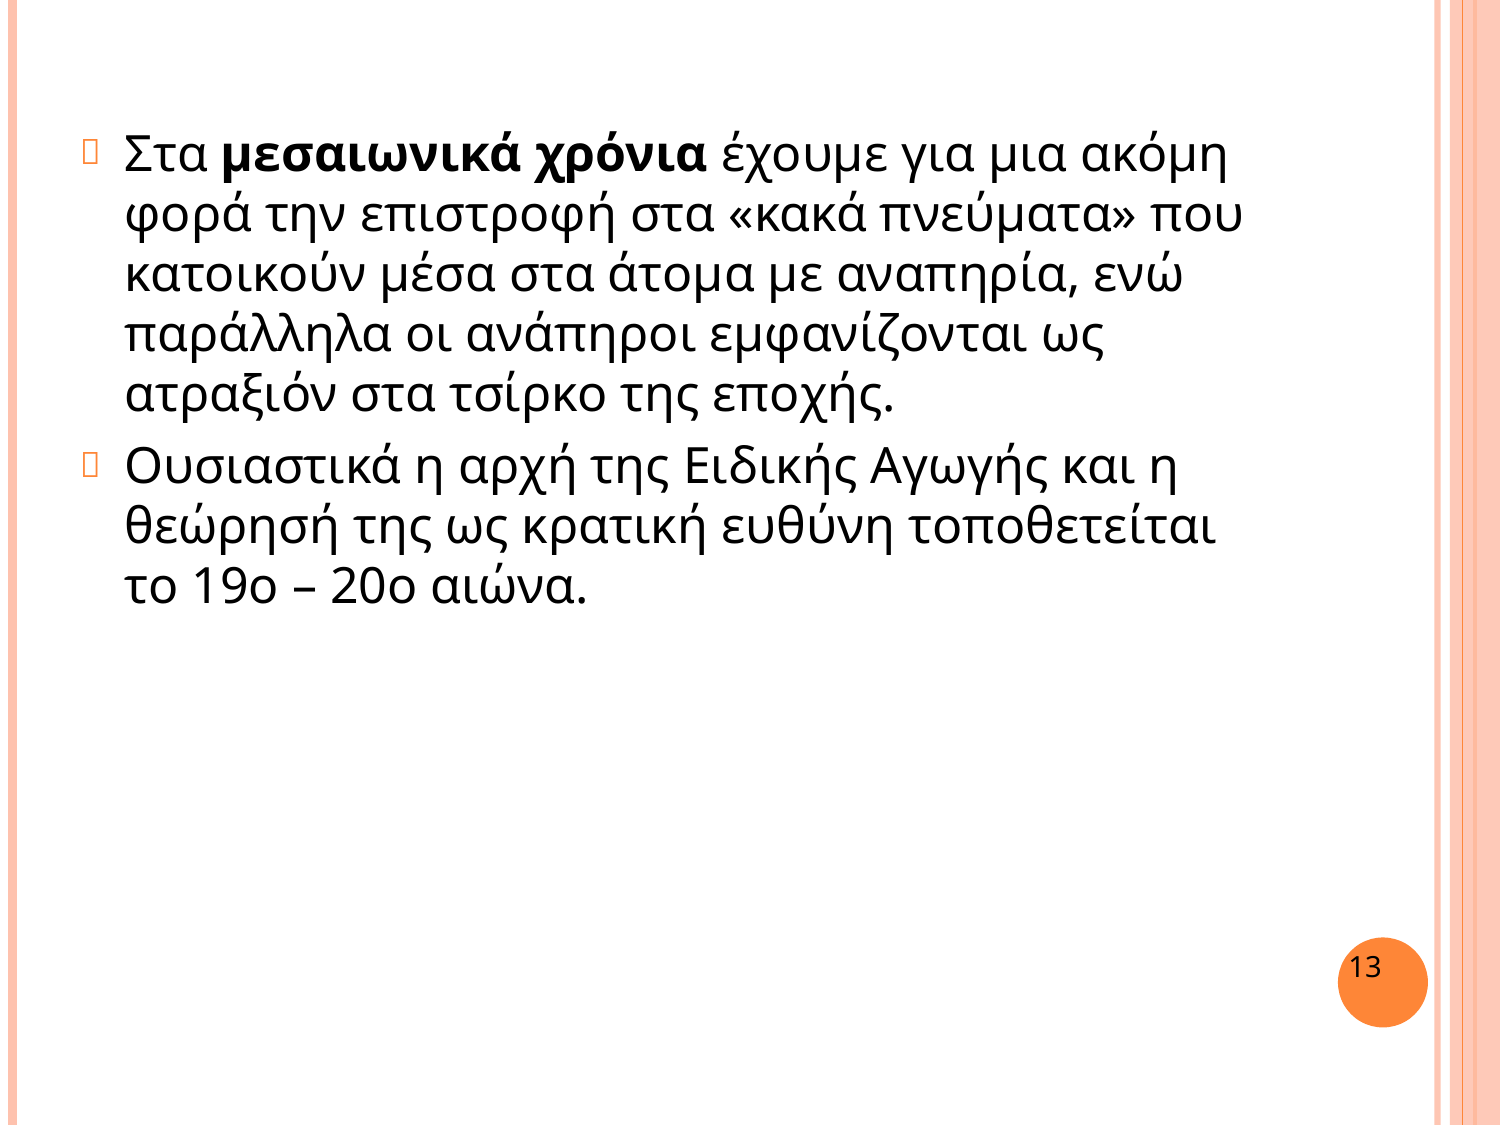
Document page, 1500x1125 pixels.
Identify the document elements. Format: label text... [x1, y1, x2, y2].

slide_number <αριθμός> [1333, 940, 1434, 1027]
list Στα μεσαιωνικά χρόνια έχουμε για μια ακόμη φορά την επιστροφή στα «κακά πνεύματα» που κατοικούν μέσα στα άτομα με αναπηρία, ενώ παράλληλα οι ανάπηροι εμφανίζονται ως ατραξιόν στα τσίρκο της εποχής. Ουσιαστικά η αρχή της Ειδικής Αγωγής και η θεώρησή της ως κρατική ευθύνη τοποθετείται το 19ο – 20ο αιώνα. [64, 113, 1290, 914]
